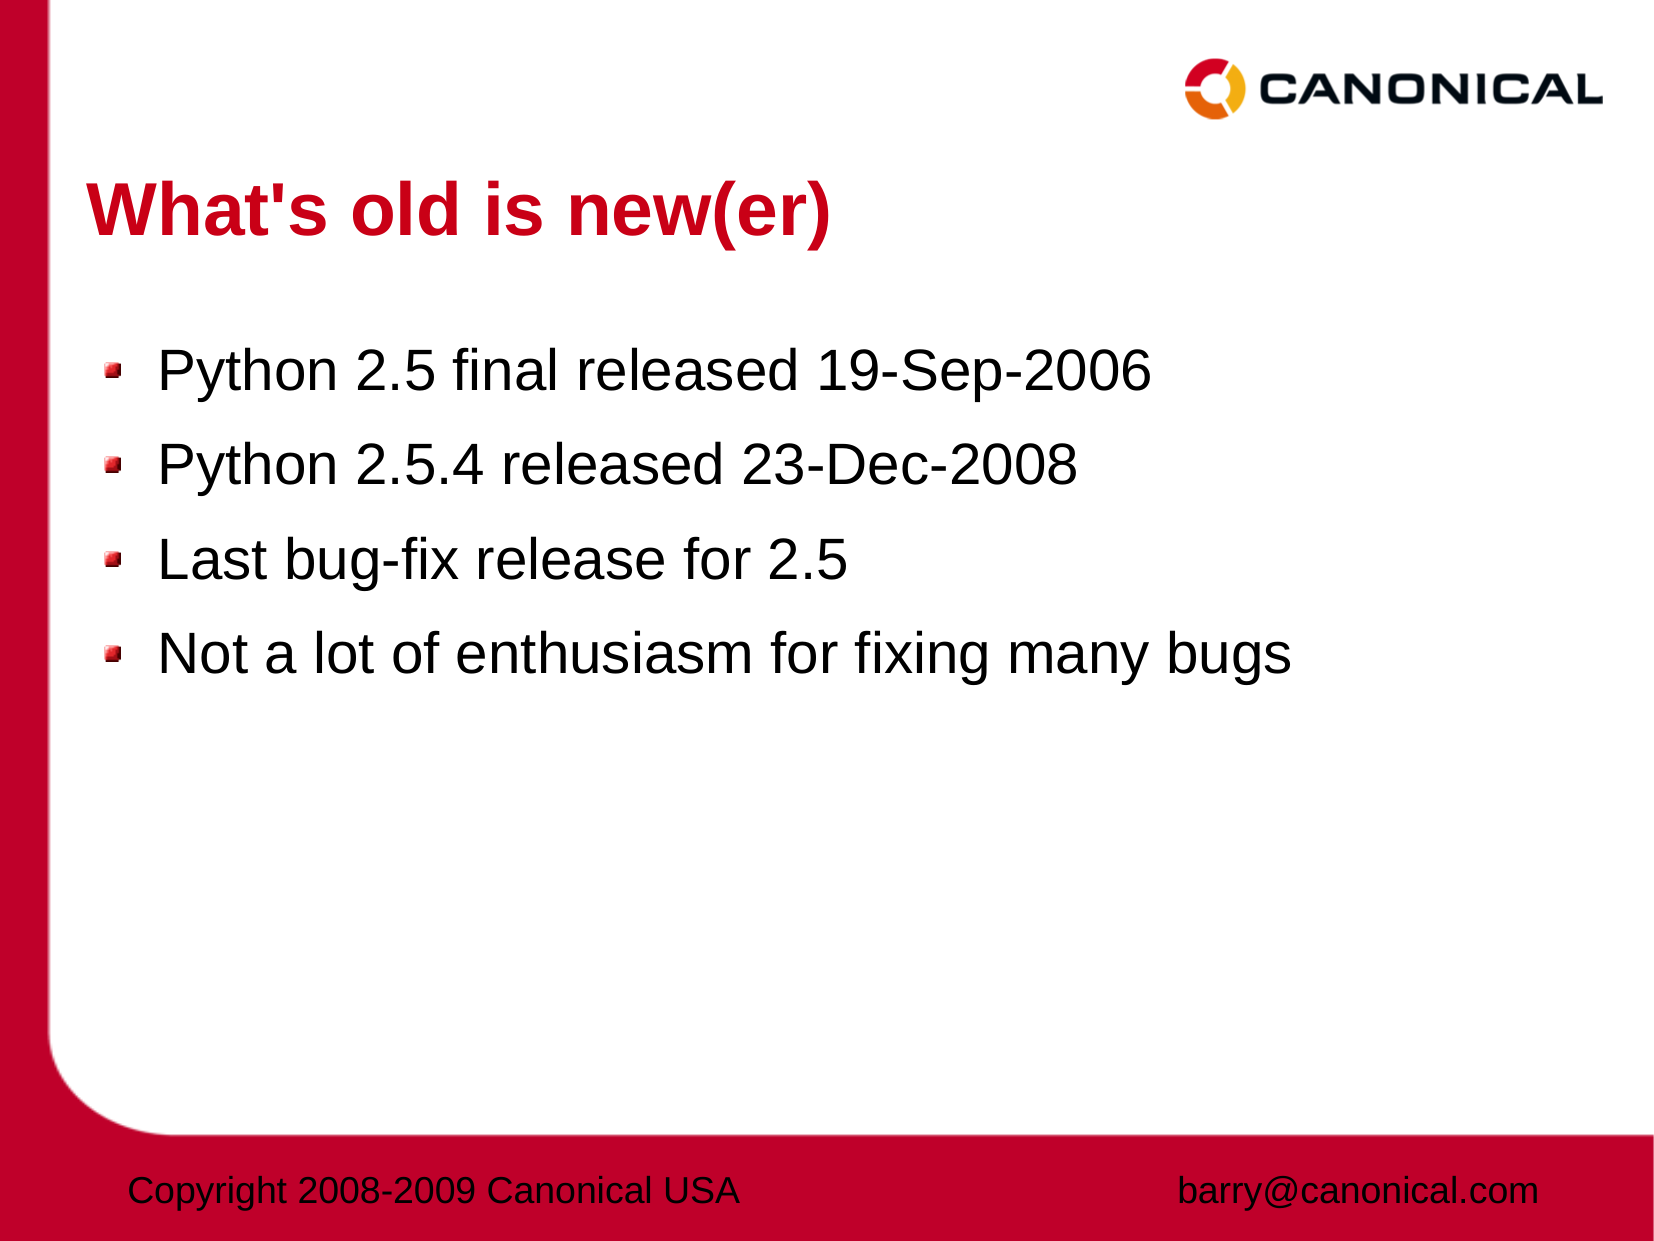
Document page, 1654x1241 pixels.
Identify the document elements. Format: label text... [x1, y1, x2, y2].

list Python 2.5 final released 19-Sep-2006 Python 2.5.4 released 23-Dec-2008 Last bug-fix release for 2.5 Not a lot of enthusiasm for fixing many bugs [86, 337, 1575, 1051]
picture [0, 0, 1654, 1241]
title What's old is new(er) [86, 118, 1576, 301]
